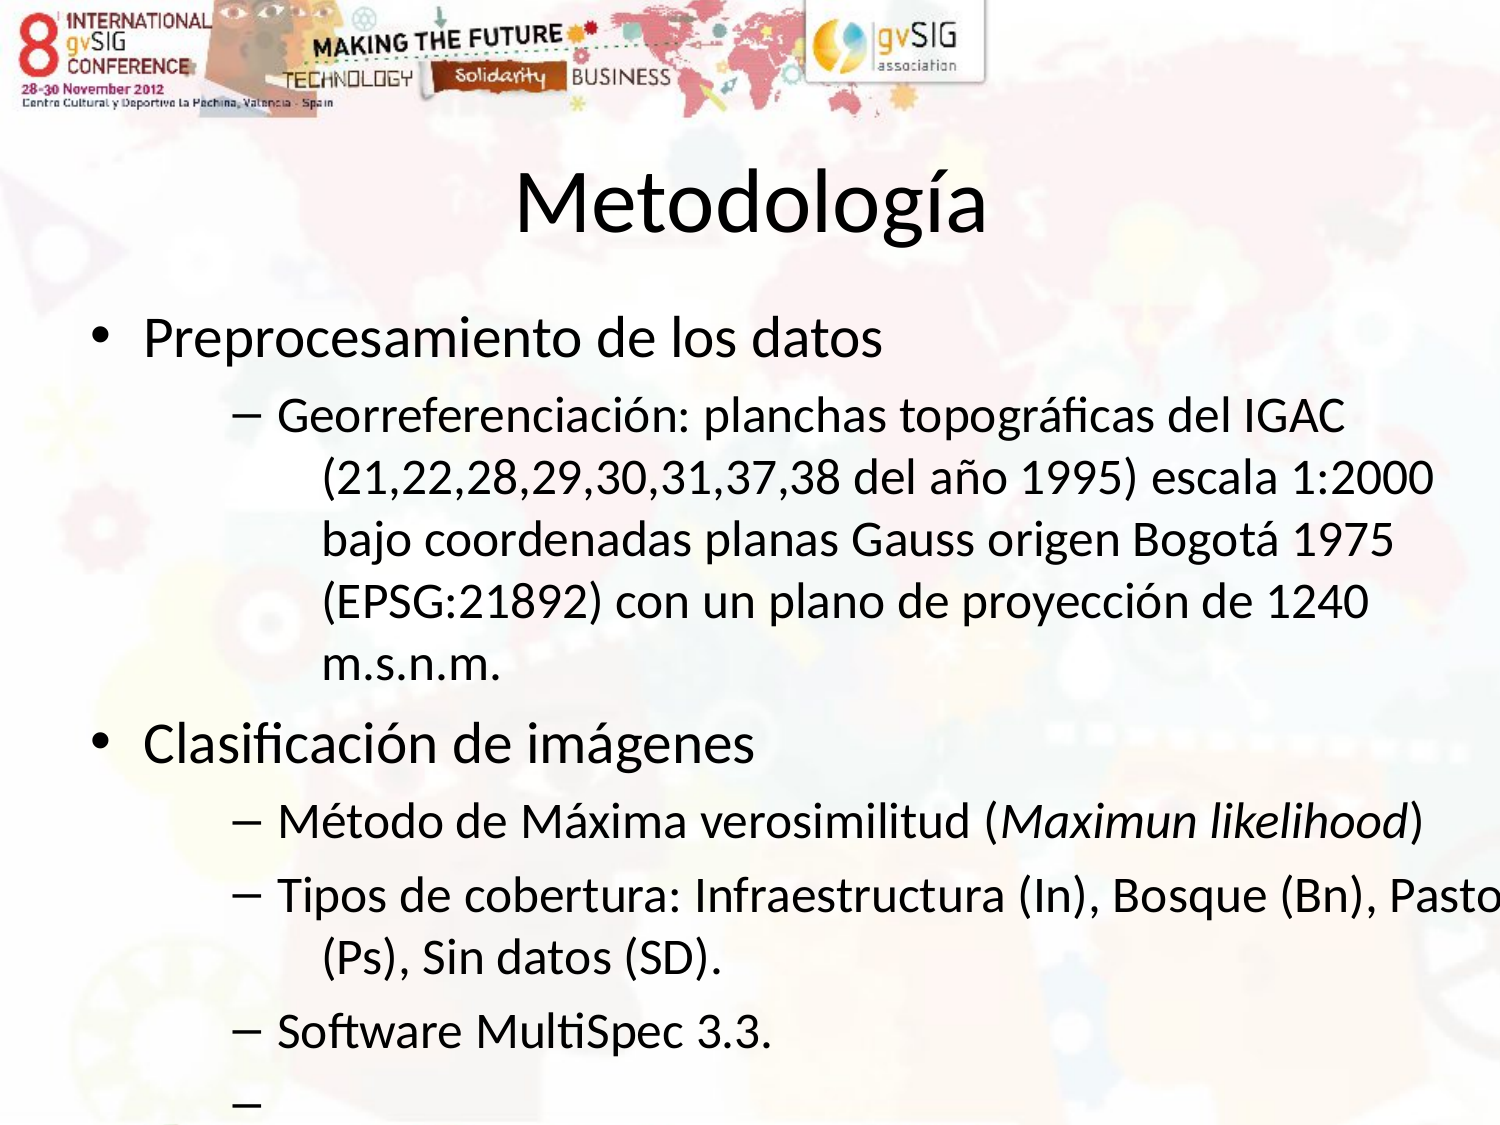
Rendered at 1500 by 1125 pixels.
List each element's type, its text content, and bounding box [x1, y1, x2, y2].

list Preprocesamiento de los datos Georreferenciación: planchas topográficas del IGAC (21,22,28,29,30,31,37,38 del año 1995) escala 1:2000 bajo coordenadas planas Gauss origen Bogotá 1975 (EPSG:21892) con un plano de proyección de 1240 m.s.n.m. Clasificación de imágenes Método de Máxima verosimilitud (Maximun likelihood) Tipos de cobertura: Infraestructura (In), Bosque (Bn), Pastos (Ps), Sin datos (SD). Software MultiSpec 3.3. [75, 290, 1500, 1071]
title Metodología [76, 101, 1427, 290]
picture [0, 0, 1500, 1125]
